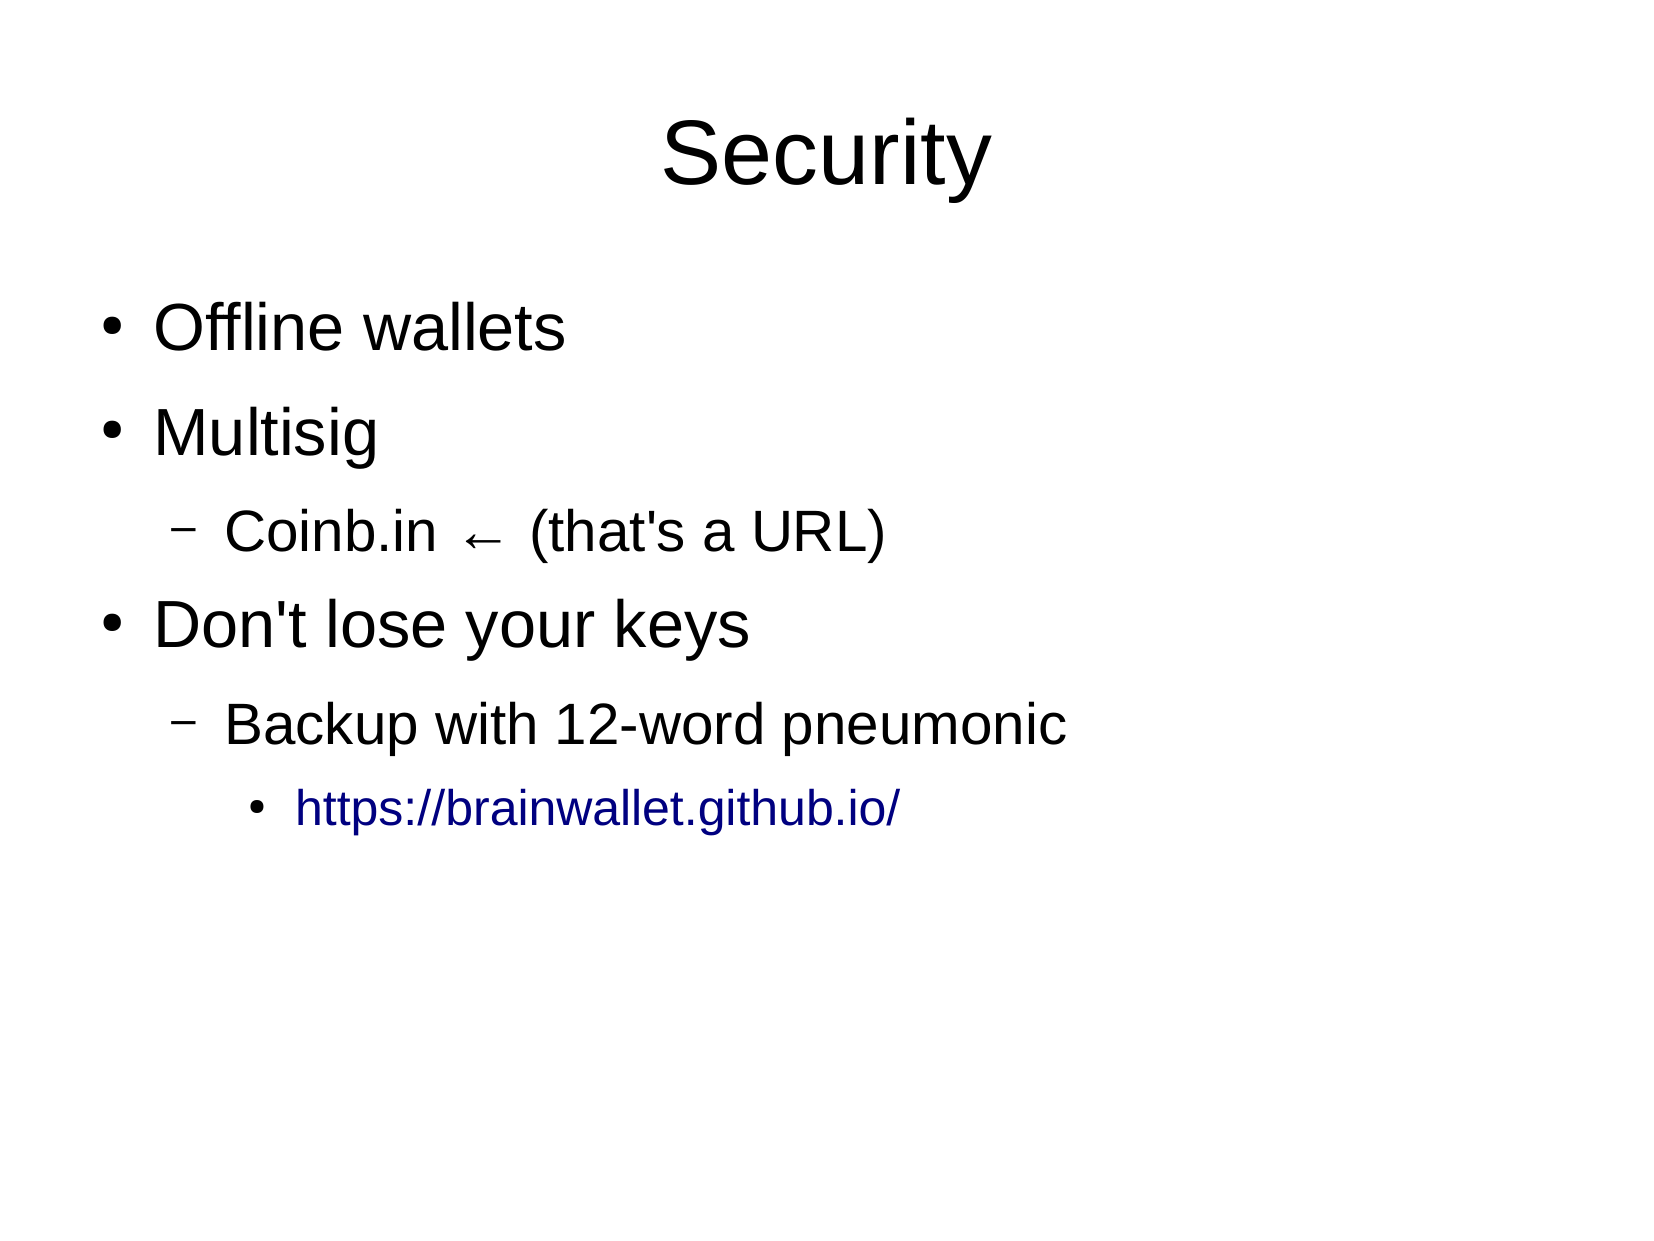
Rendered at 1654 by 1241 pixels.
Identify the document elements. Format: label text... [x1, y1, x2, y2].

title Security [82, 49, 1571, 257]
list Offline wallets Multisig Coinb.in ← (that's a URL) Don't lose your keys Backup with 12-word pneumonic https://brainwallet.github.io/ [82, 290, 1571, 1010]
